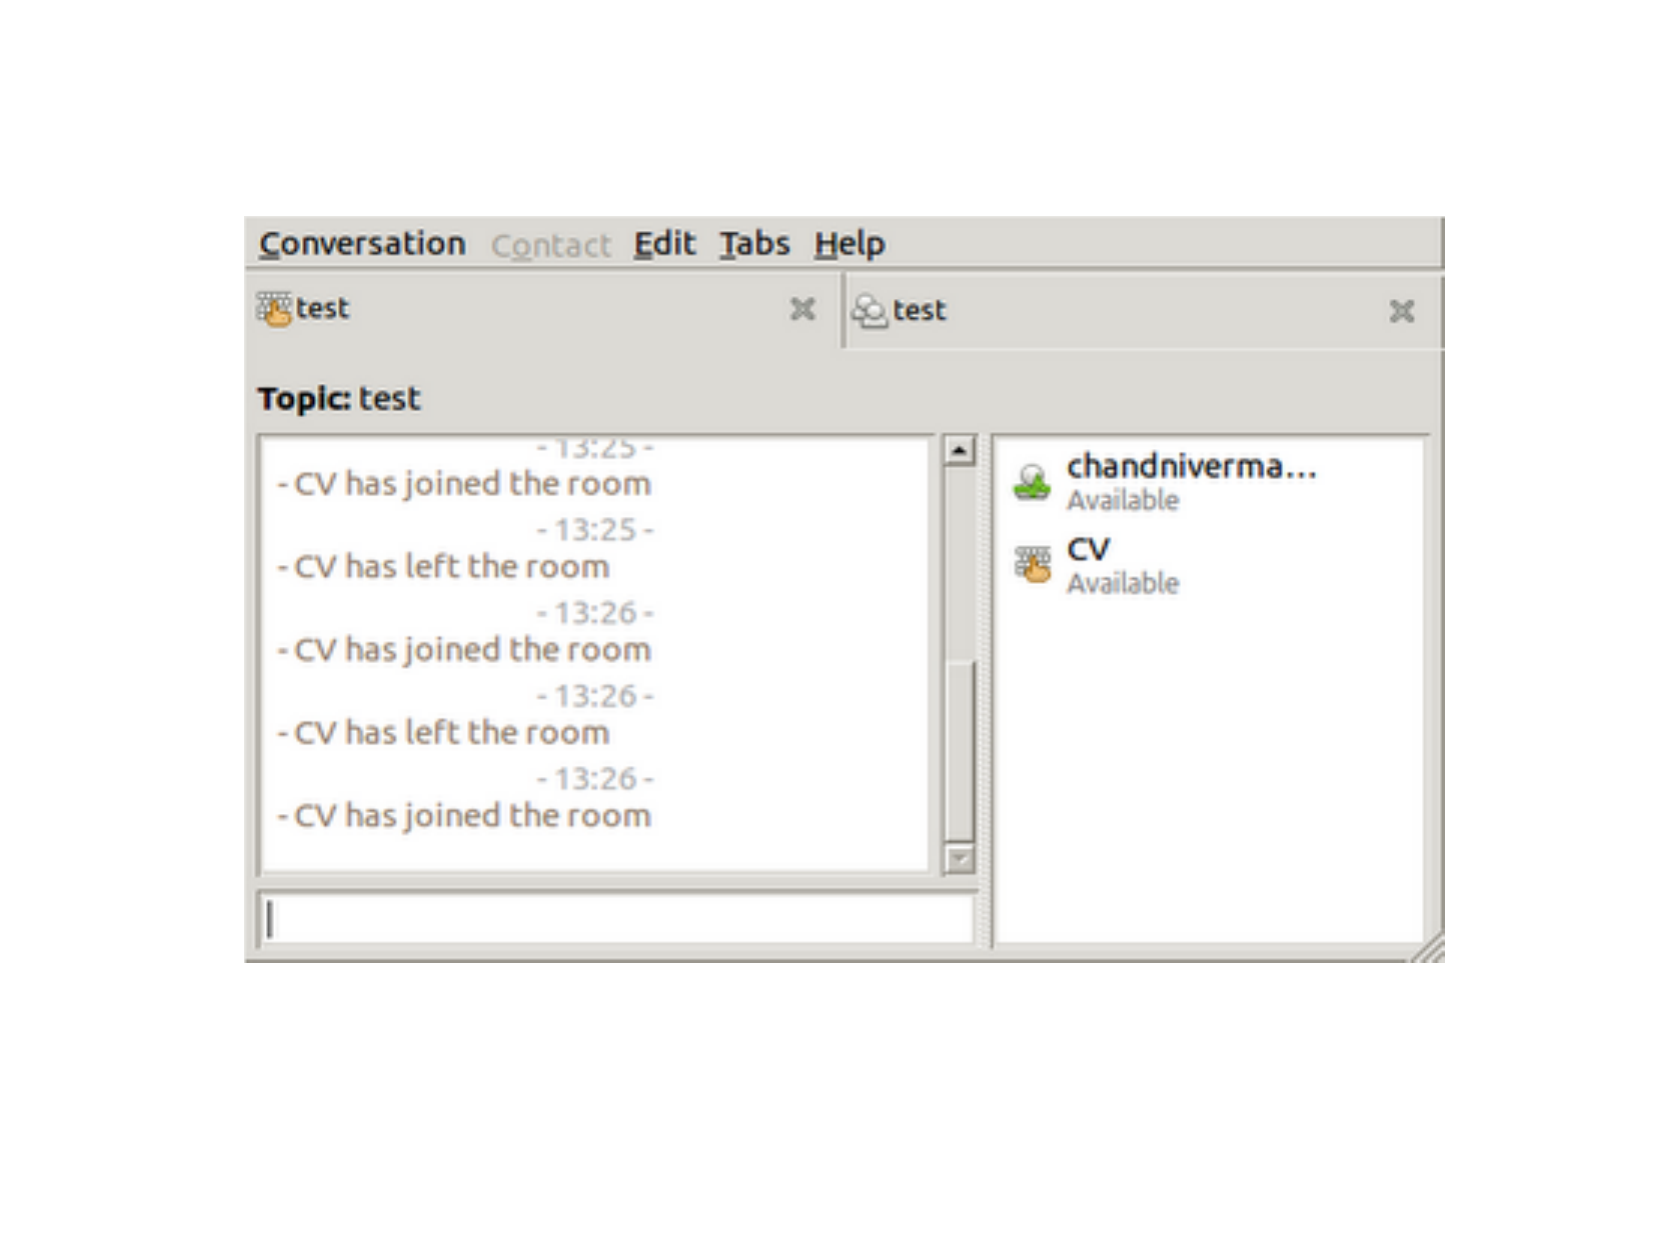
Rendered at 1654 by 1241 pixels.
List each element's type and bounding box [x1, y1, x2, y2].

picture [244, 216, 1445, 963]
